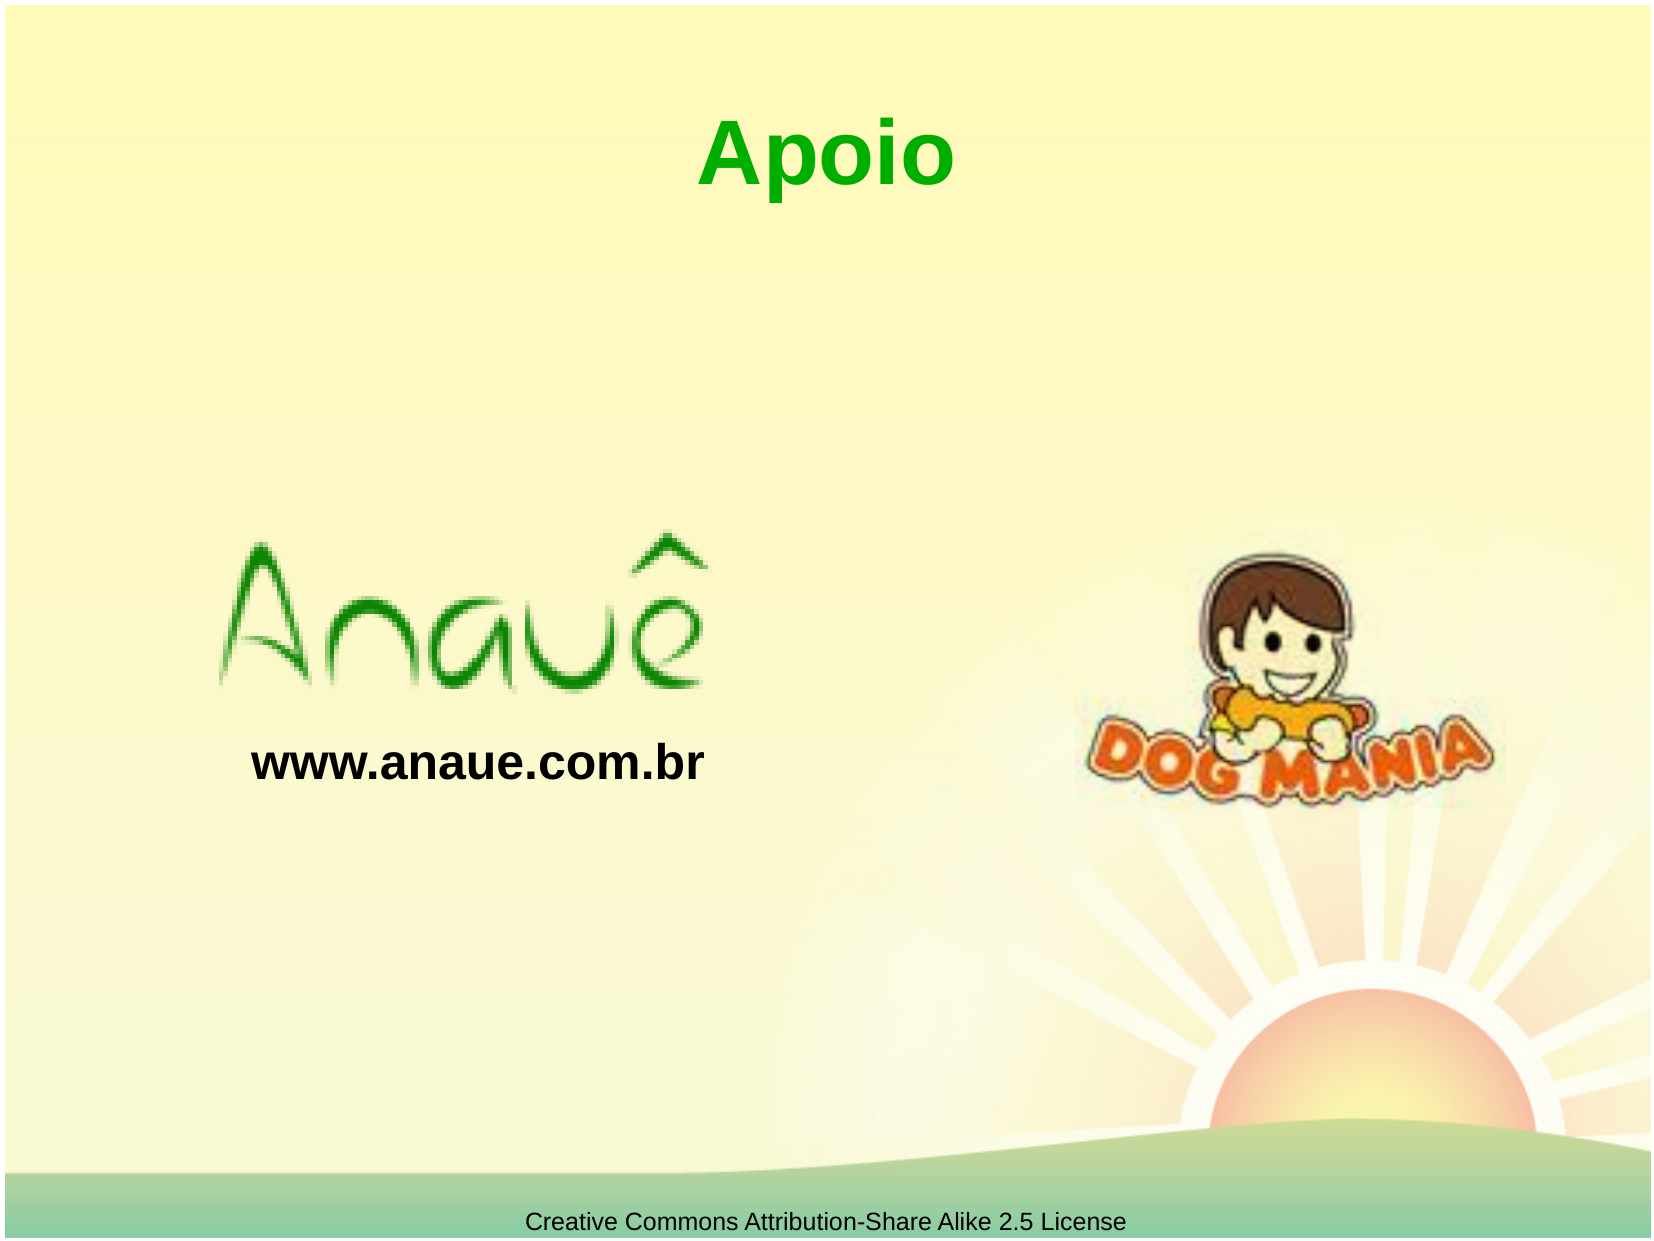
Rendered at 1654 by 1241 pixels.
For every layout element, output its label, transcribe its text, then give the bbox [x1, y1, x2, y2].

text_box www.anaue.com.br [236, 726, 720, 798]
picture [5, 5, 1651, 1238]
title Apoio [82, 49, 1571, 257]
